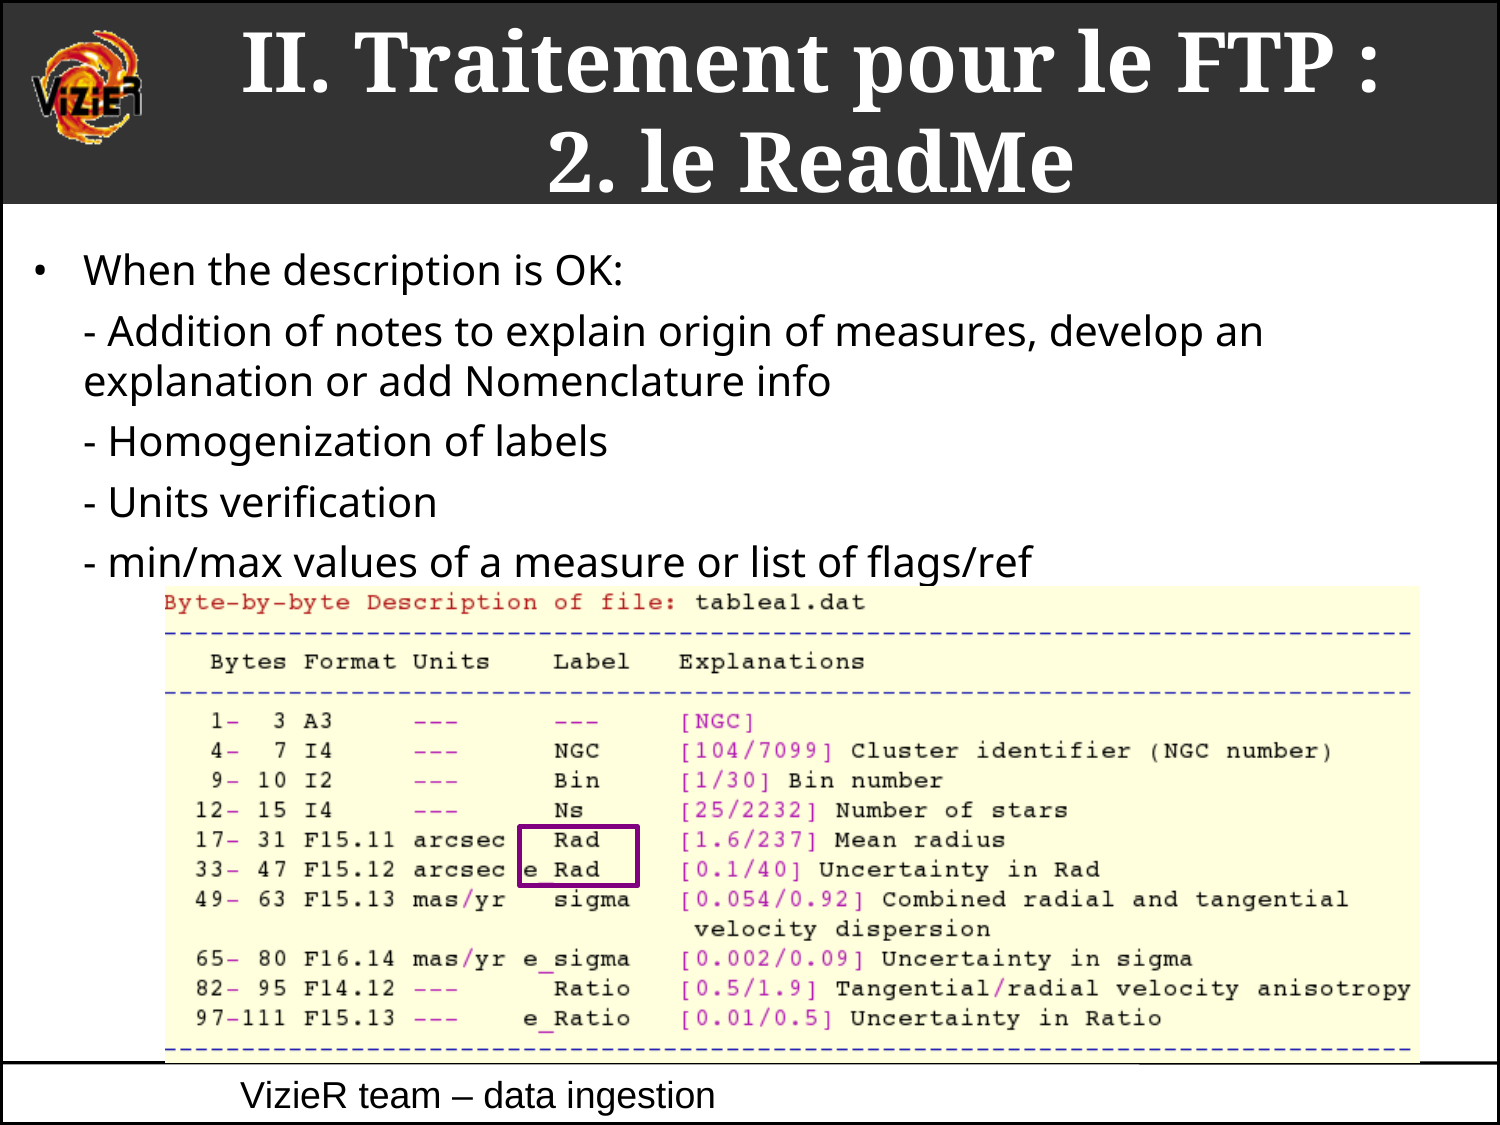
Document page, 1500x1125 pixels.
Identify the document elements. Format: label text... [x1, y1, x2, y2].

picture [29, 29, 147, 148]
list When the description is OK: - Addition of notes to explain origin of measures, develop an explanation or add Nomenclature info - Homogenization of labels - Units verification - min/max values of a measure or list of flags/ref [17, 236, 1465, 654]
title II. Traitement pour le FTP : 2. le ReadMe [147, 1, 1477, 217]
picture [165, 586, 1420, 1063]
